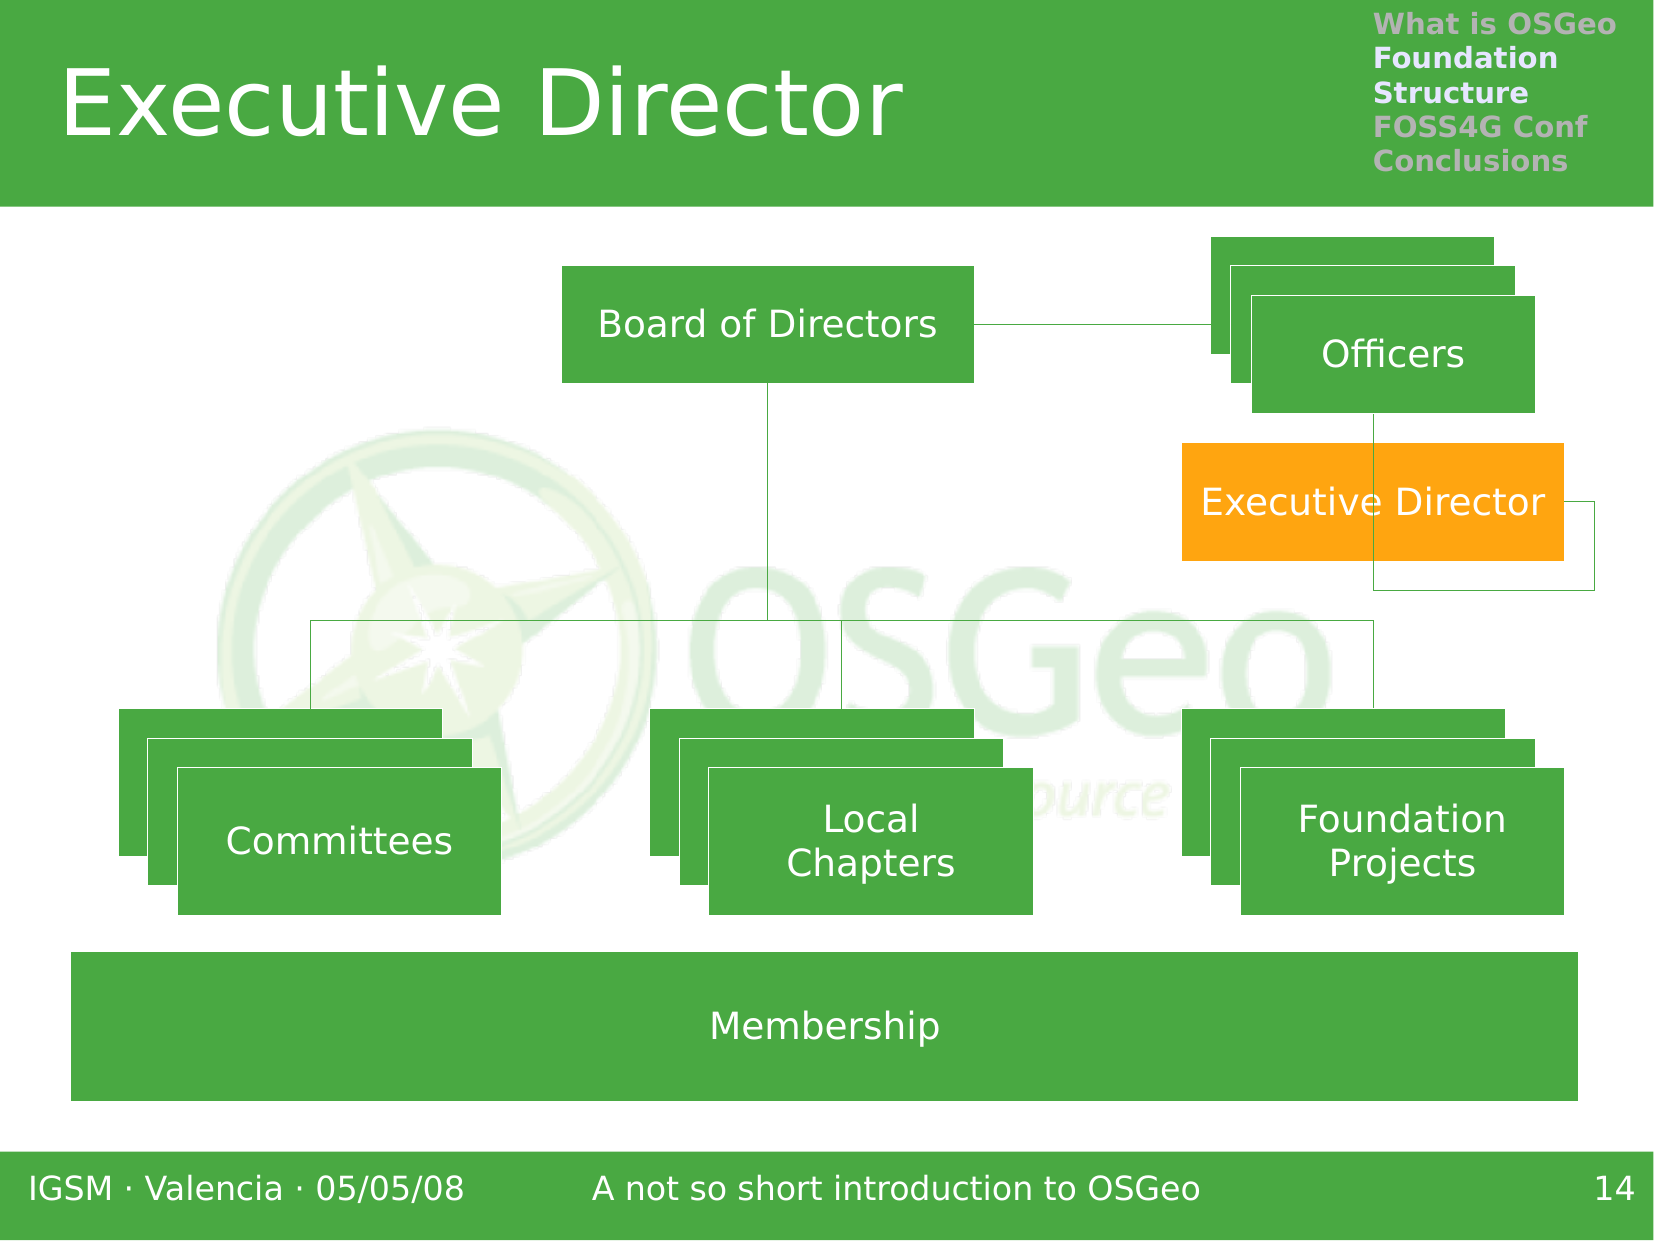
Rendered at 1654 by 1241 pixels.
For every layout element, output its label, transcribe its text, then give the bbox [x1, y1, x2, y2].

picture [768, 413, 1447, 708]
text_box Local Chapters [1210, 738, 1536, 886]
text_box Executive Director [1181, 442, 1565, 562]
text_box Committees [177, 767, 502, 916]
text_box Board of Directors [561, 265, 975, 384]
text_box Local Chapters [649, 708, 975, 857]
text_box Officers [1210, 236, 1495, 355]
text_box Committees [118, 708, 443, 857]
text_box Committees [147, 738, 473, 886]
text_box Membership [71, 952, 1578, 1101]
text_box Officers [1251, 295, 1536, 414]
text_box Local Chapters [679, 738, 1004, 886]
picture [197, 413, 767, 708]
text_box What is OSGeo Foundation Structure FOSS4G Conf Conclusions [1358, 0, 1654, 207]
text_box Local Chapters [708, 767, 1034, 916]
picture [842, 621, 1373, 910]
text_box Officers [1230, 265, 1516, 384]
text_box Local Chapters [1181, 708, 1506, 857]
picture [311, 621, 841, 910]
picture [1374, 414, 1447, 442]
text_box Foundation Projects [1240, 767, 1565, 916]
title Executive Director [59, 29, 1358, 178]
